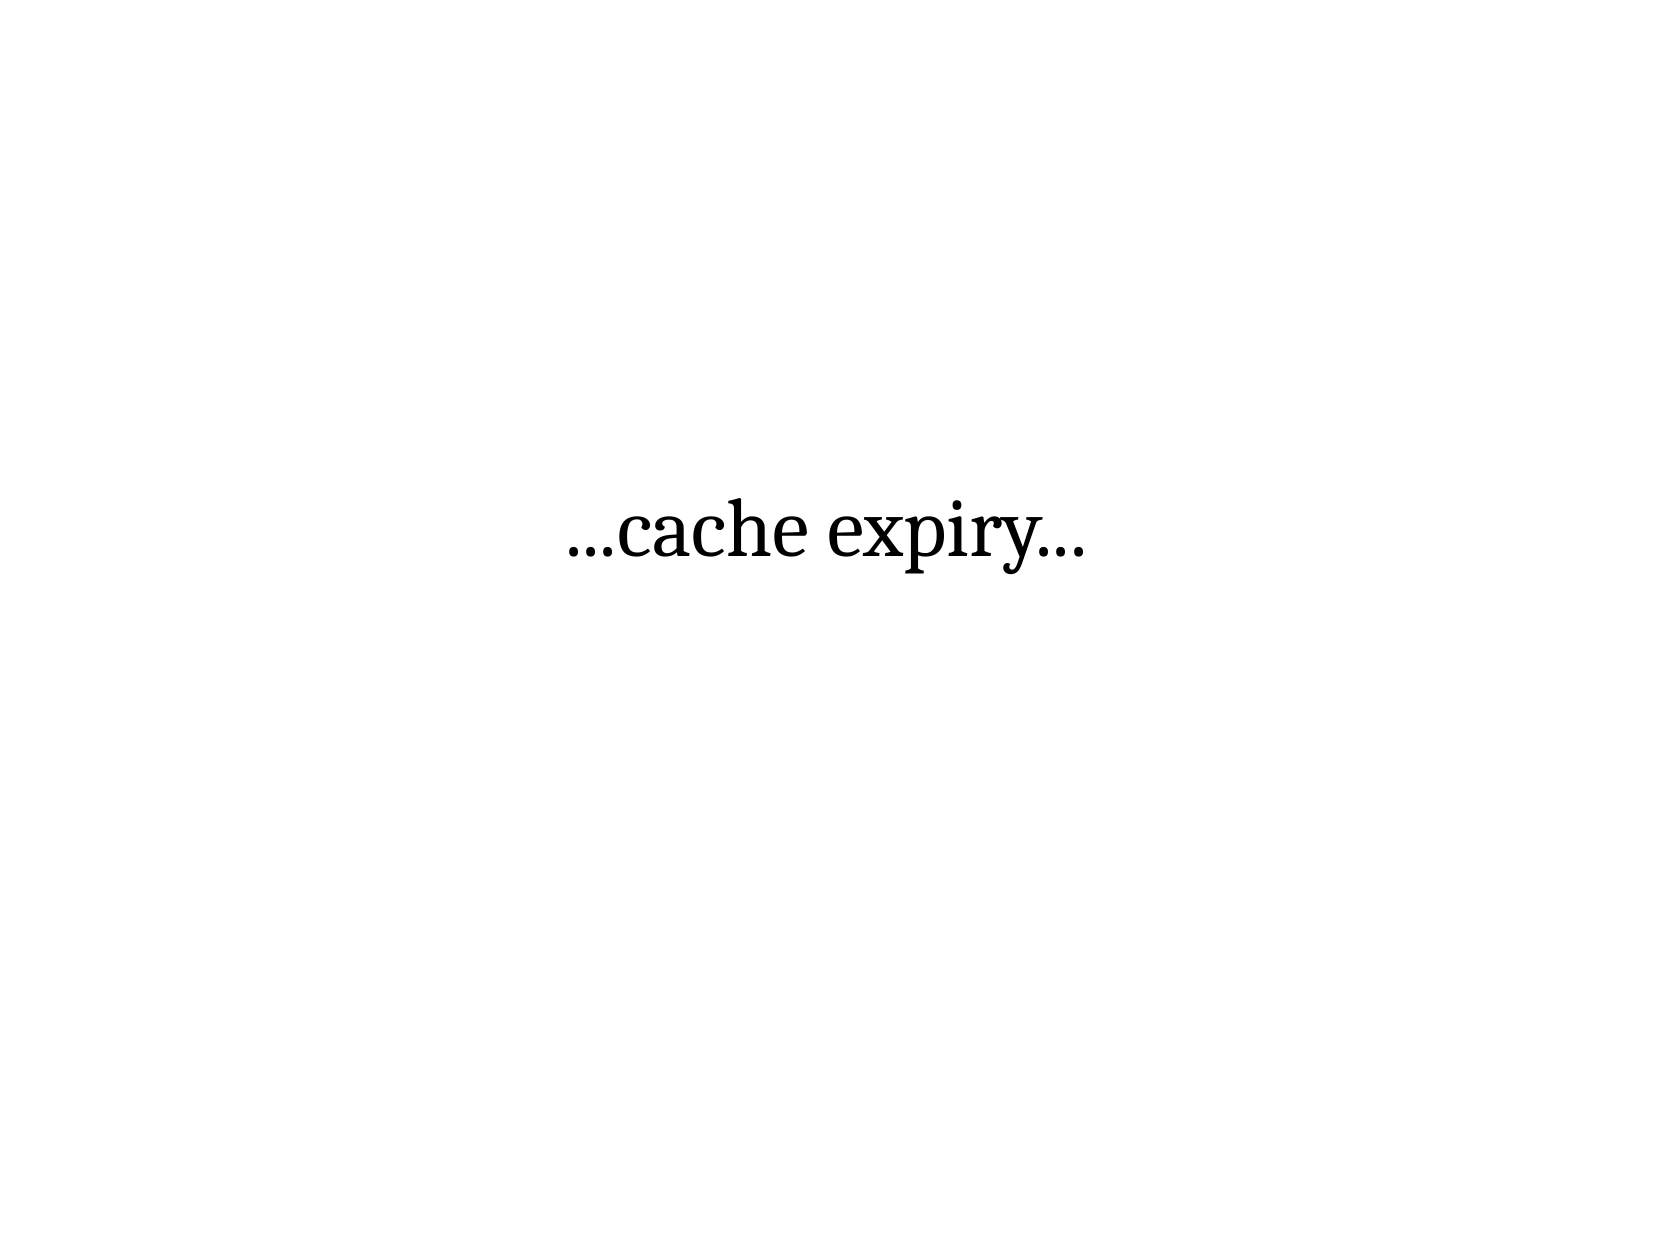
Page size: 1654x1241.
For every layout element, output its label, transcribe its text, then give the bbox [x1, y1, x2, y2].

subtitle ...cache expiry... [82, 49, 1571, 1010]
